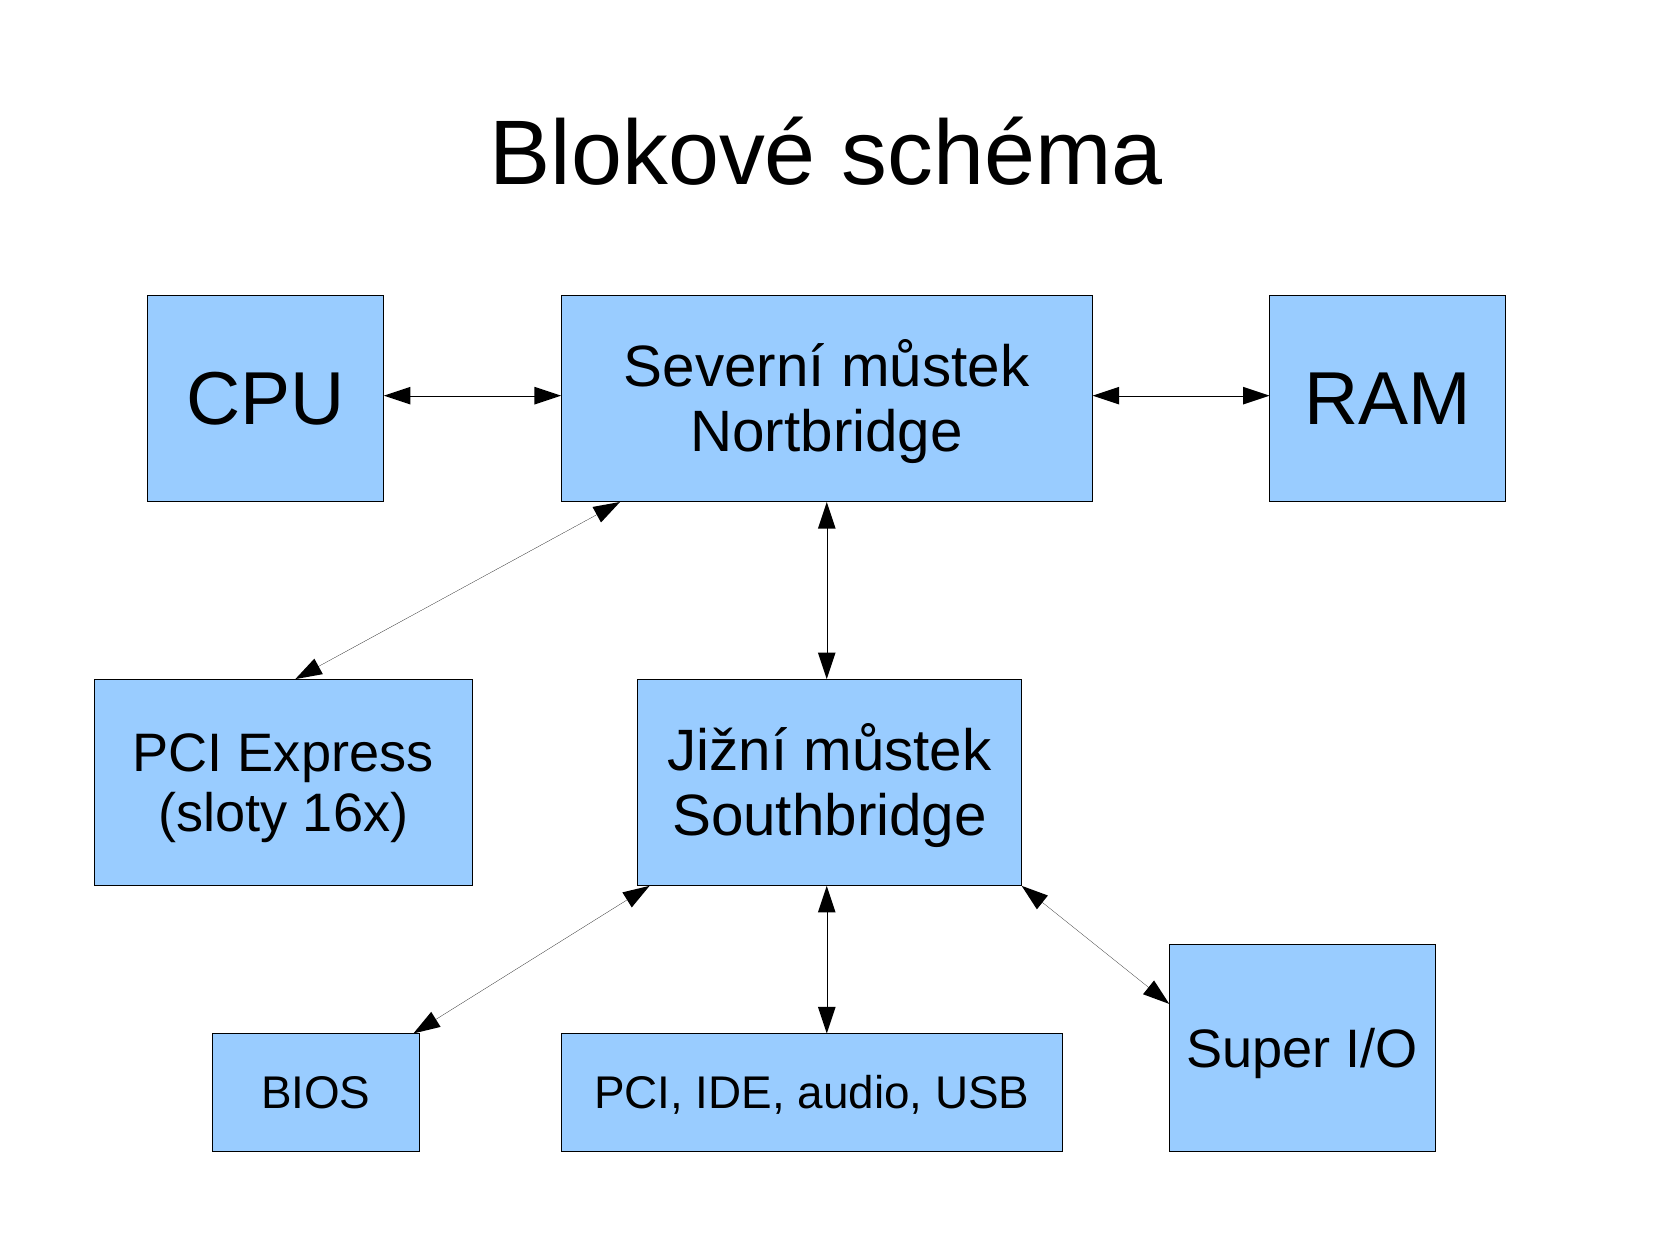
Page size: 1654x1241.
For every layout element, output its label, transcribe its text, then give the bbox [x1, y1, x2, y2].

text_box Super I/O [1169, 944, 1436, 1152]
text_box Jižní můstek Southbridge [637, 679, 1022, 886]
title Blokové schéma [82, 56, 1571, 250]
text_box PCI, IDE, audio, USB [561, 1033, 1063, 1152]
text_box CPU [147, 295, 384, 502]
text_box RAM [1269, 295, 1506, 502]
text_box BIOS [212, 1033, 420, 1152]
text_box PCI Express (sloty 16x) [94, 679, 473, 886]
text_box Severní můstek Nortbridge [561, 295, 1093, 502]
